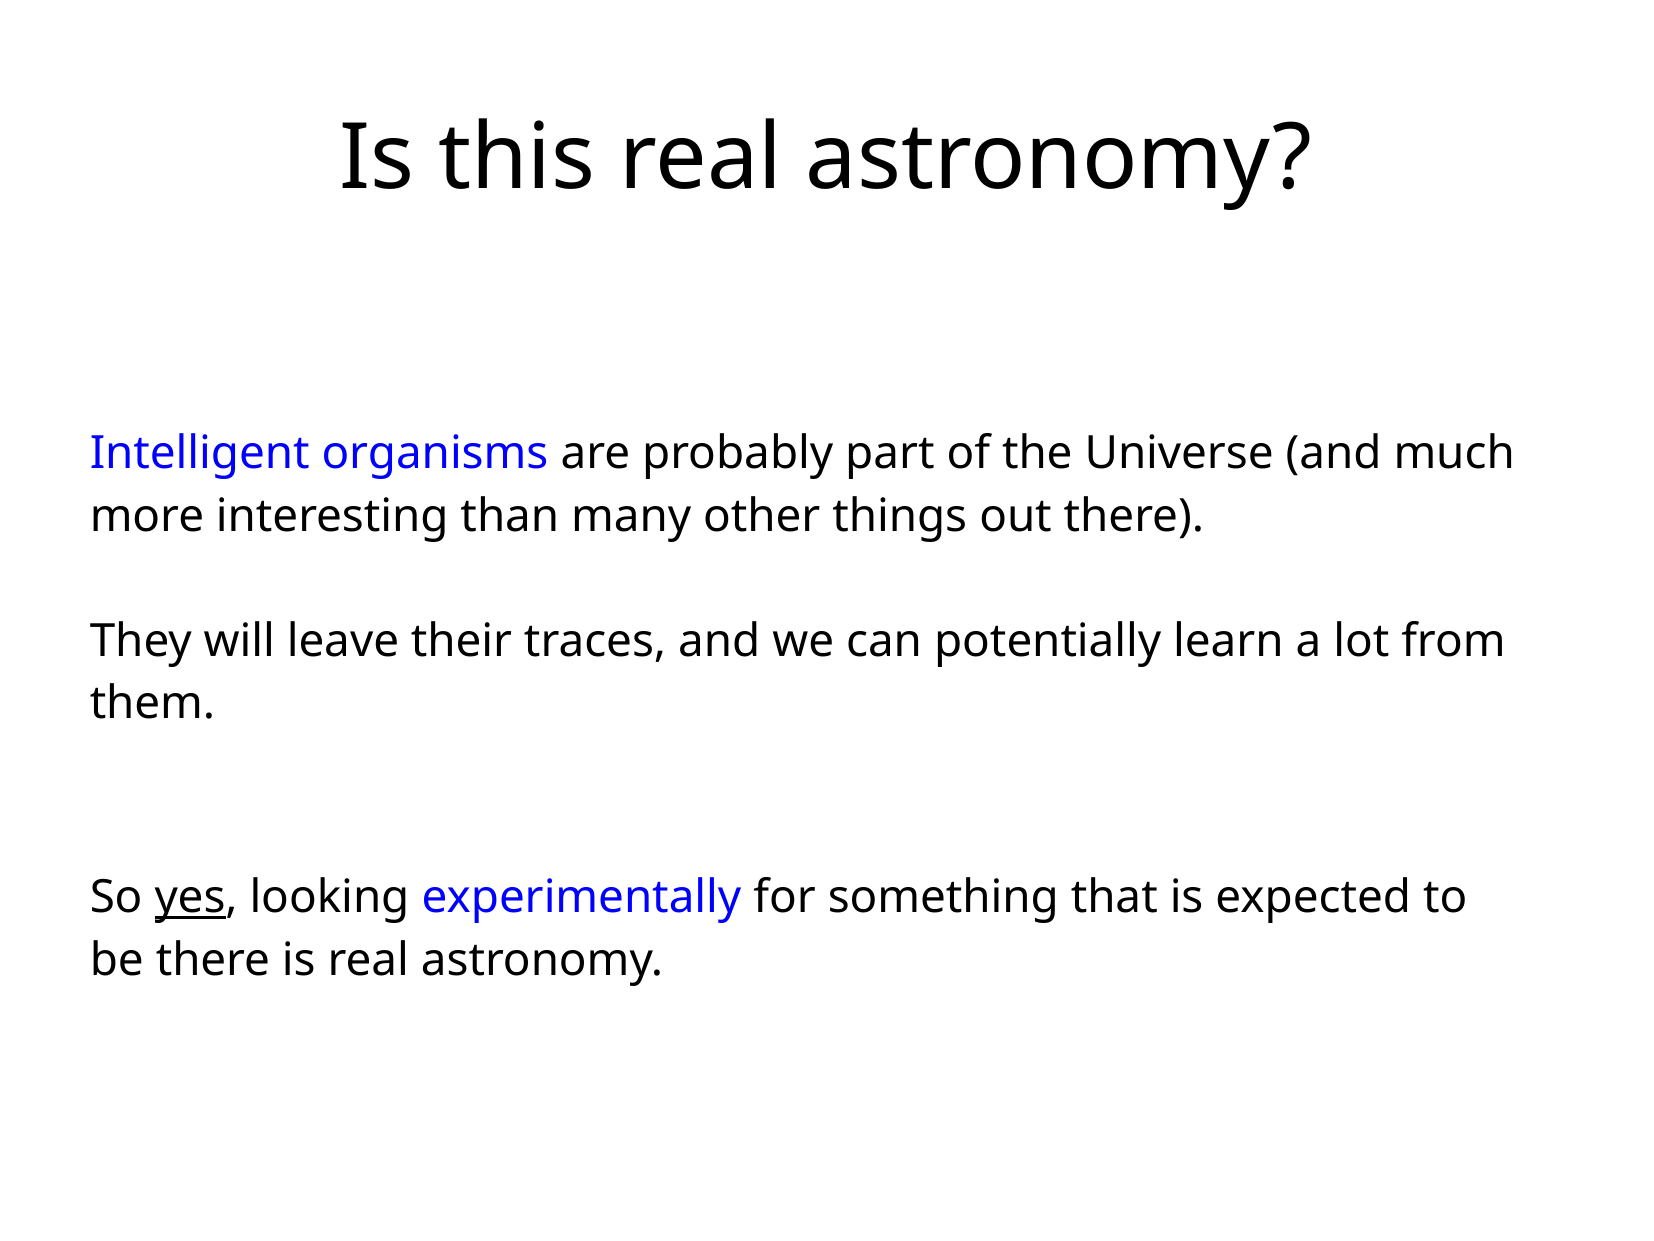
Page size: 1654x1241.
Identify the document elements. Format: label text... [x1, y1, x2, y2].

title Is this real astronomy? [82, 56, 1571, 250]
text_box Intelligent organisms are probably part of the Universe (and much more interesting than many other things out there). They will leave their traces, and we can potentially learn a lot from them. [75, 412, 1538, 785]
text_box So yes, looking experimentally for something that is expected to be there is real astronomy. [75, 856, 1538, 1014]
